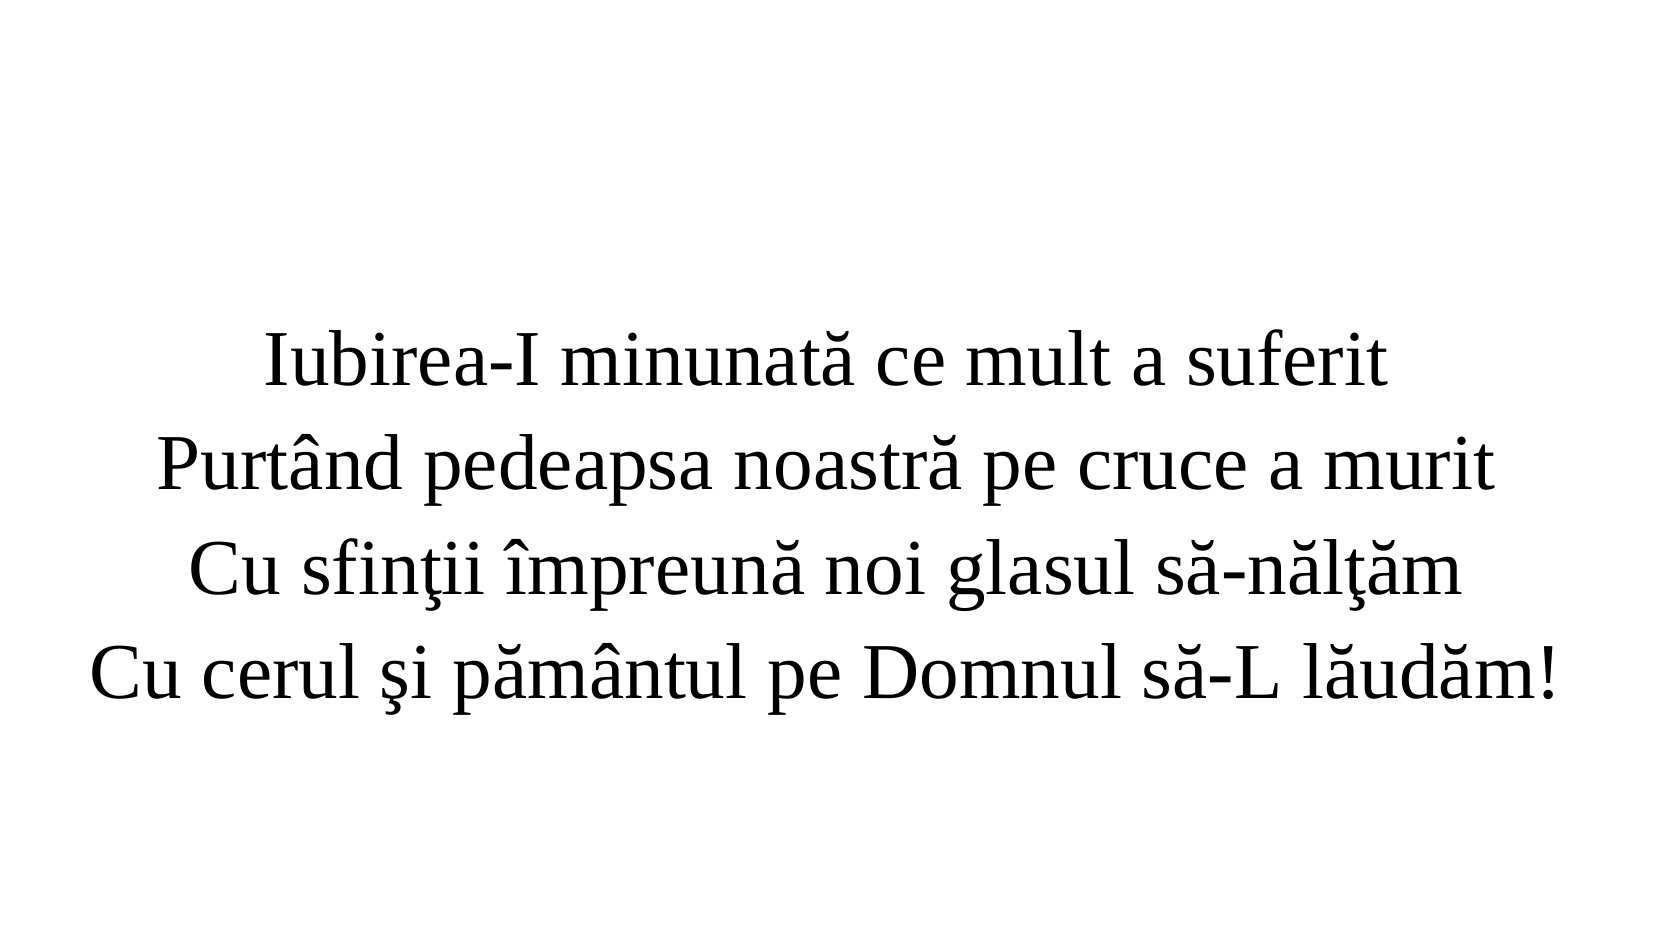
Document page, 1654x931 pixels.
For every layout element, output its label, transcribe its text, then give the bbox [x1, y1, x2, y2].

subtitle Iubirea-I minunată ce mult a suferit Purtând pedeapsa noastră pe cruce a murit Cu sfinţii împreună noi glasul să-nălţăm Cu cerul şi pământul pe Domnul să-L lăudăm! [0, 289, 1654, 671]
